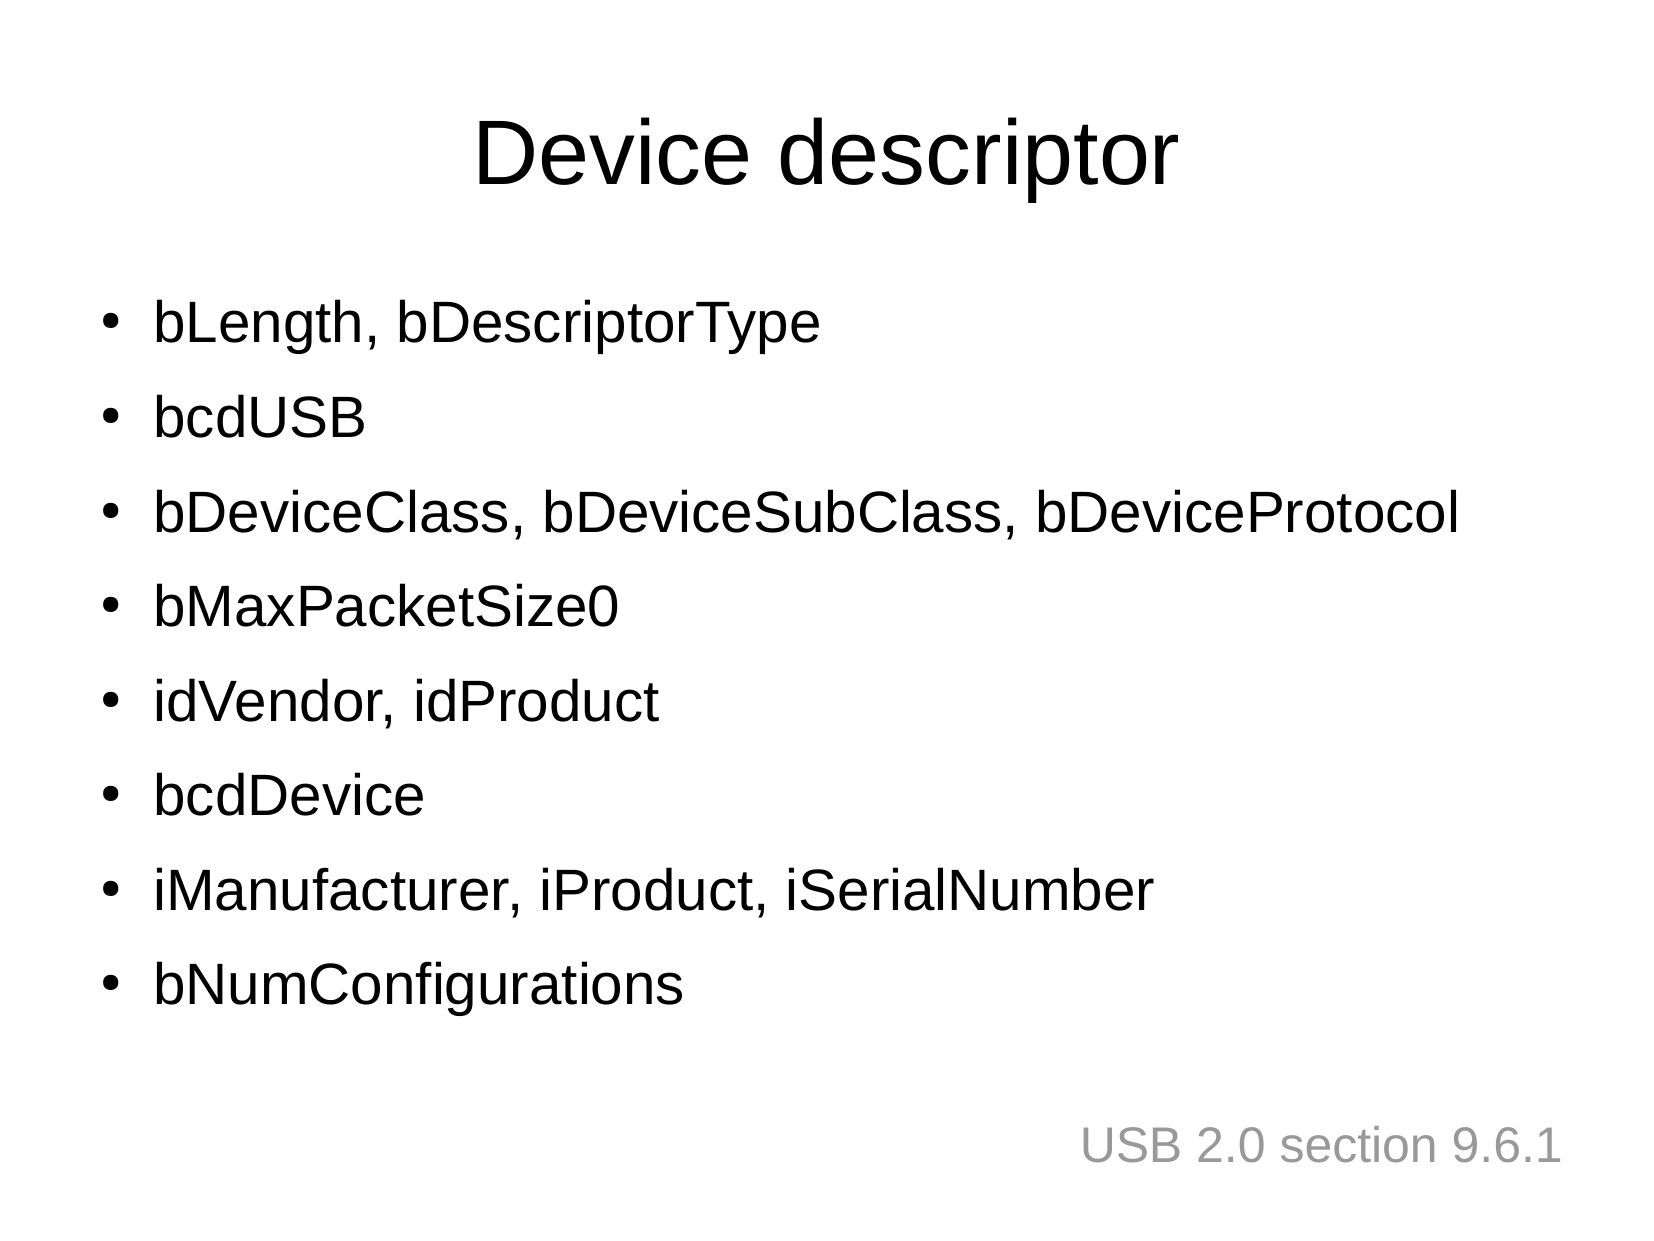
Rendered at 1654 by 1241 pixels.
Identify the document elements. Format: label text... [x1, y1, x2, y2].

text_box USB 2.0 section 9.6.1 [1065, 1110, 1621, 1192]
title Device descriptor [82, 49, 1571, 257]
list bLength, bDescriptorType bcdUSB bDeviceClass, bDeviceSubClass, bDeviceProtocol bMaxPacketSize0 idVendor, idProduct bcdDevice iManufacturer, iProduct, iSerialNumber bNumConfigurations [82, 290, 1571, 1096]
